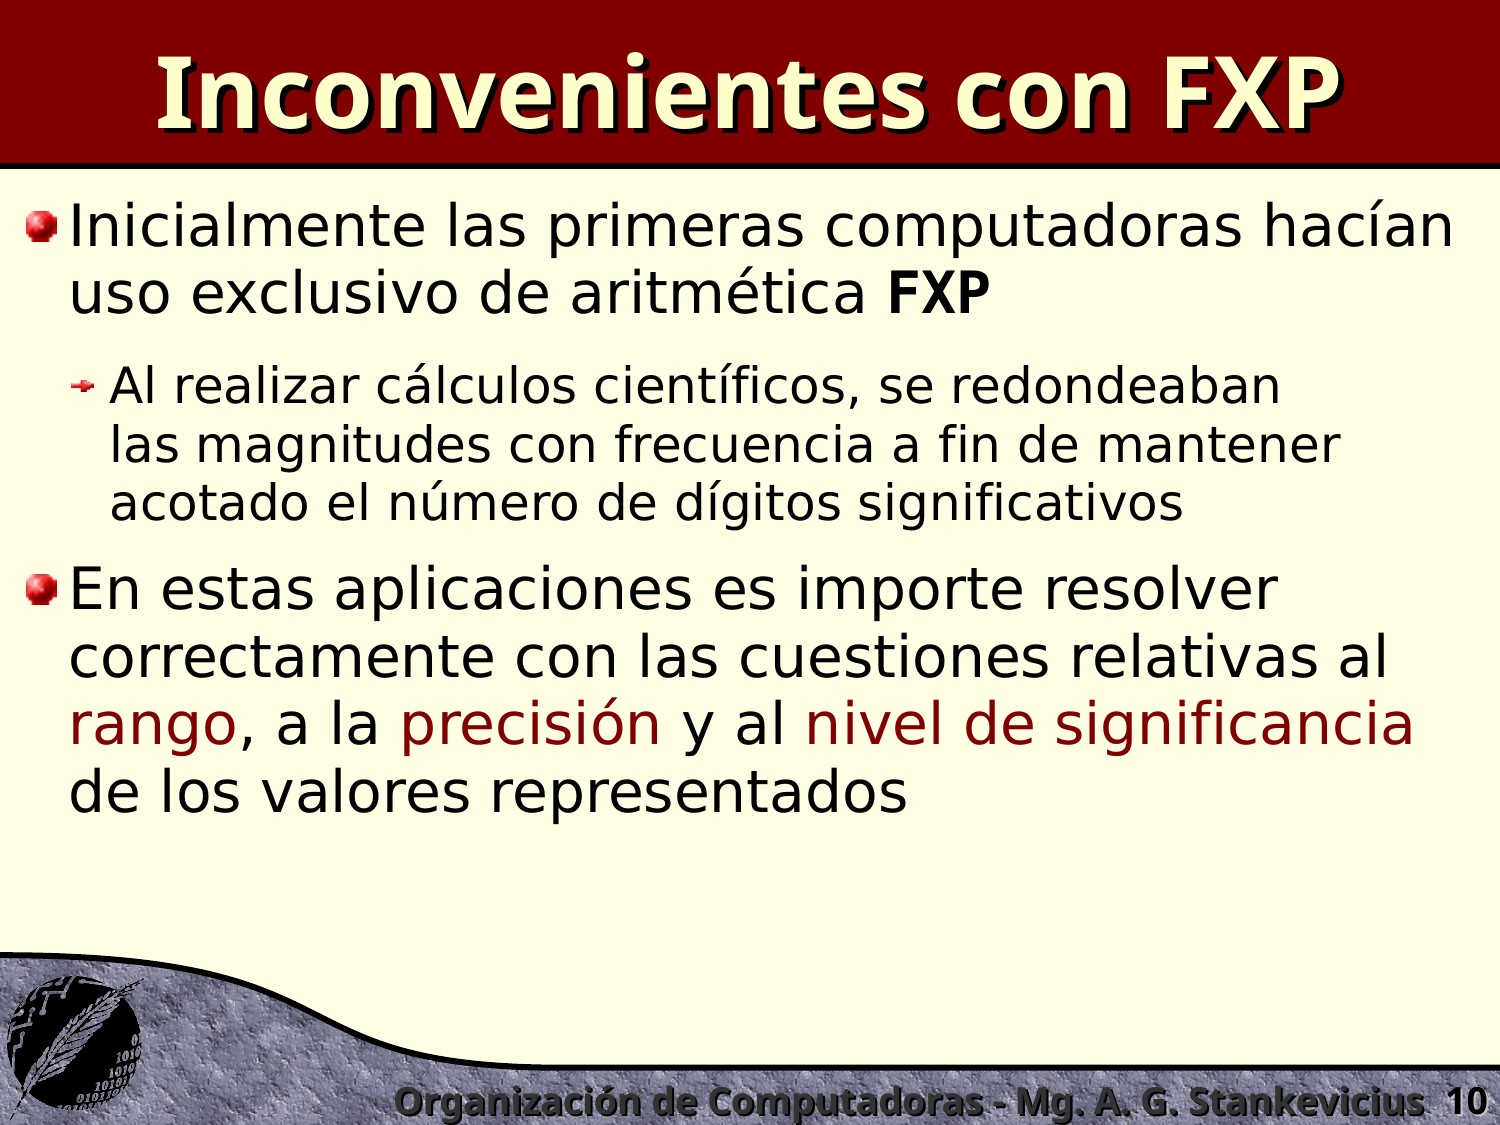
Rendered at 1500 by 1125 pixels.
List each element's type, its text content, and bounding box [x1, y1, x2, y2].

picture [0, 959, 1500, 1125]
list Inicialmente las primeras computadoras hacían uso exclusivo de aritmética FXP Al realizar cálculos científicos, se redondeaban las magnitudes con frecuencia a fin de mantener acotado el número de dígitos significativos En estas aplicaciones es importe resolver correctamente con las cuestiones relativas al rango, a la precisión y al nivel de significancia de los valores representados [11, 192, 1486, 935]
picture [802, 1100, 806, 1110]
title Inconvenientes con FXP [15, 5, 1485, 160]
picture [448, 1100, 455, 1110]
picture [1058, 1100, 1065, 1110]
